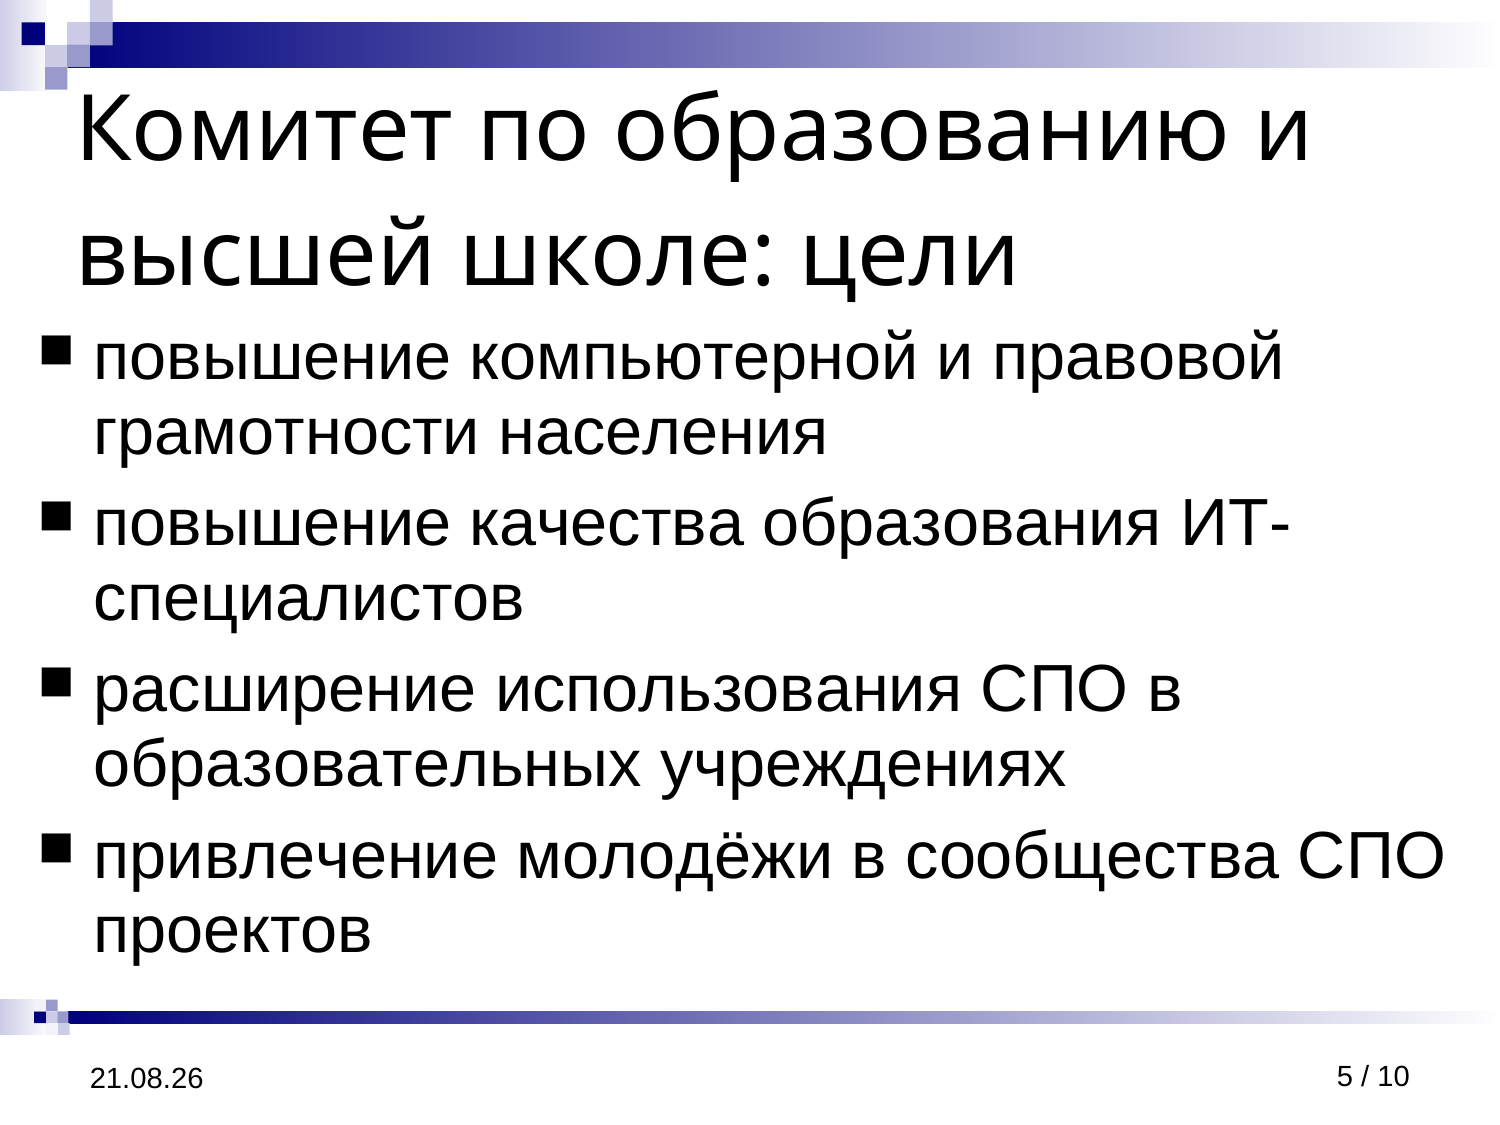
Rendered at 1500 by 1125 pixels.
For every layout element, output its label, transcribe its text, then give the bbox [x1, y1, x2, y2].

title Комитет по образованию и высшей школе: цели [75, 69, 1426, 306]
list повышение компьютерной и правовой грамотности населения повышение качества образования ИТ-специалистов расширение использования СПО в образовательных учреждениях привлечение молодёжи в сообщества СПО проектов [37, 319, 1463, 968]
